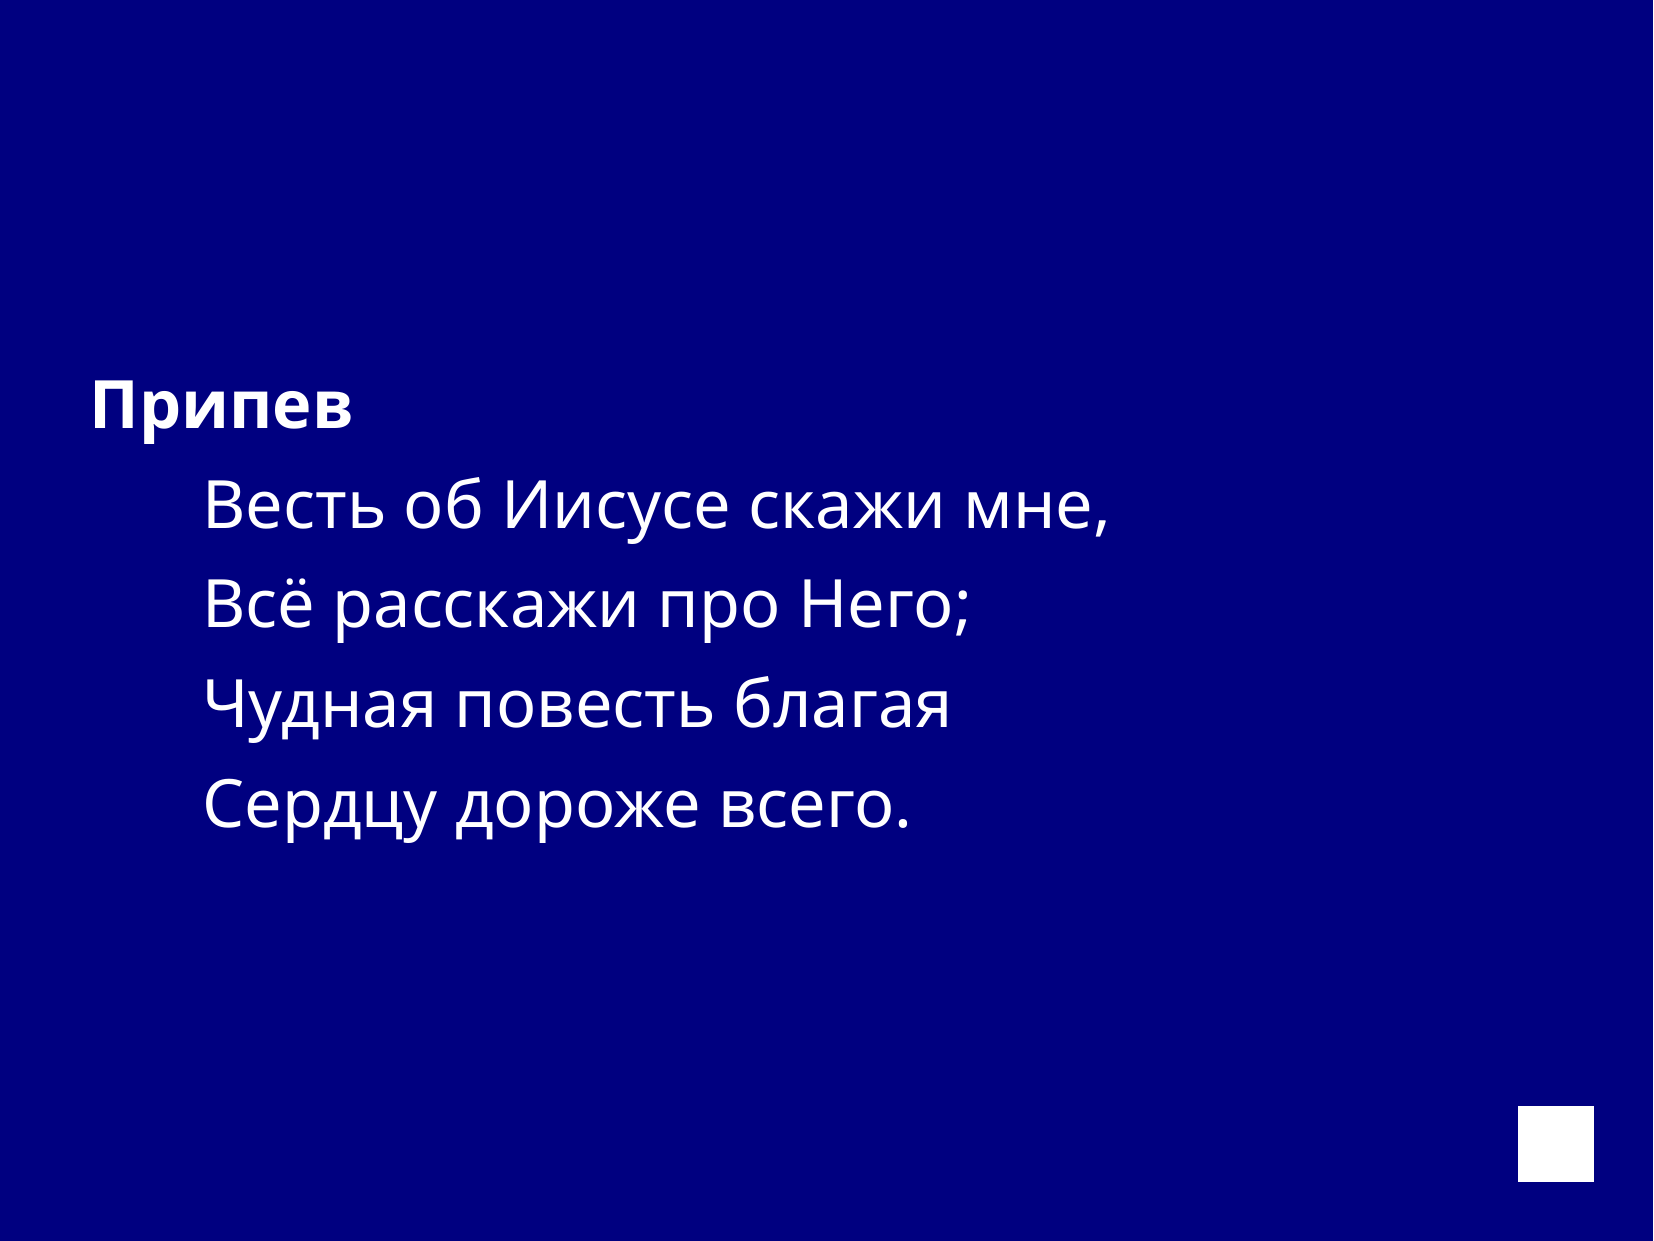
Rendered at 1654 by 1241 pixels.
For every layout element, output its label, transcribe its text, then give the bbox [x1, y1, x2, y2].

text_box Припев Весть об Иисусе скажи мне, Всё расскажи про Него; Чудная повесть благая Сердцу дороже всего. [75, 150, 1576, 1163]
text_box [1518, 1106, 1594, 1182]
